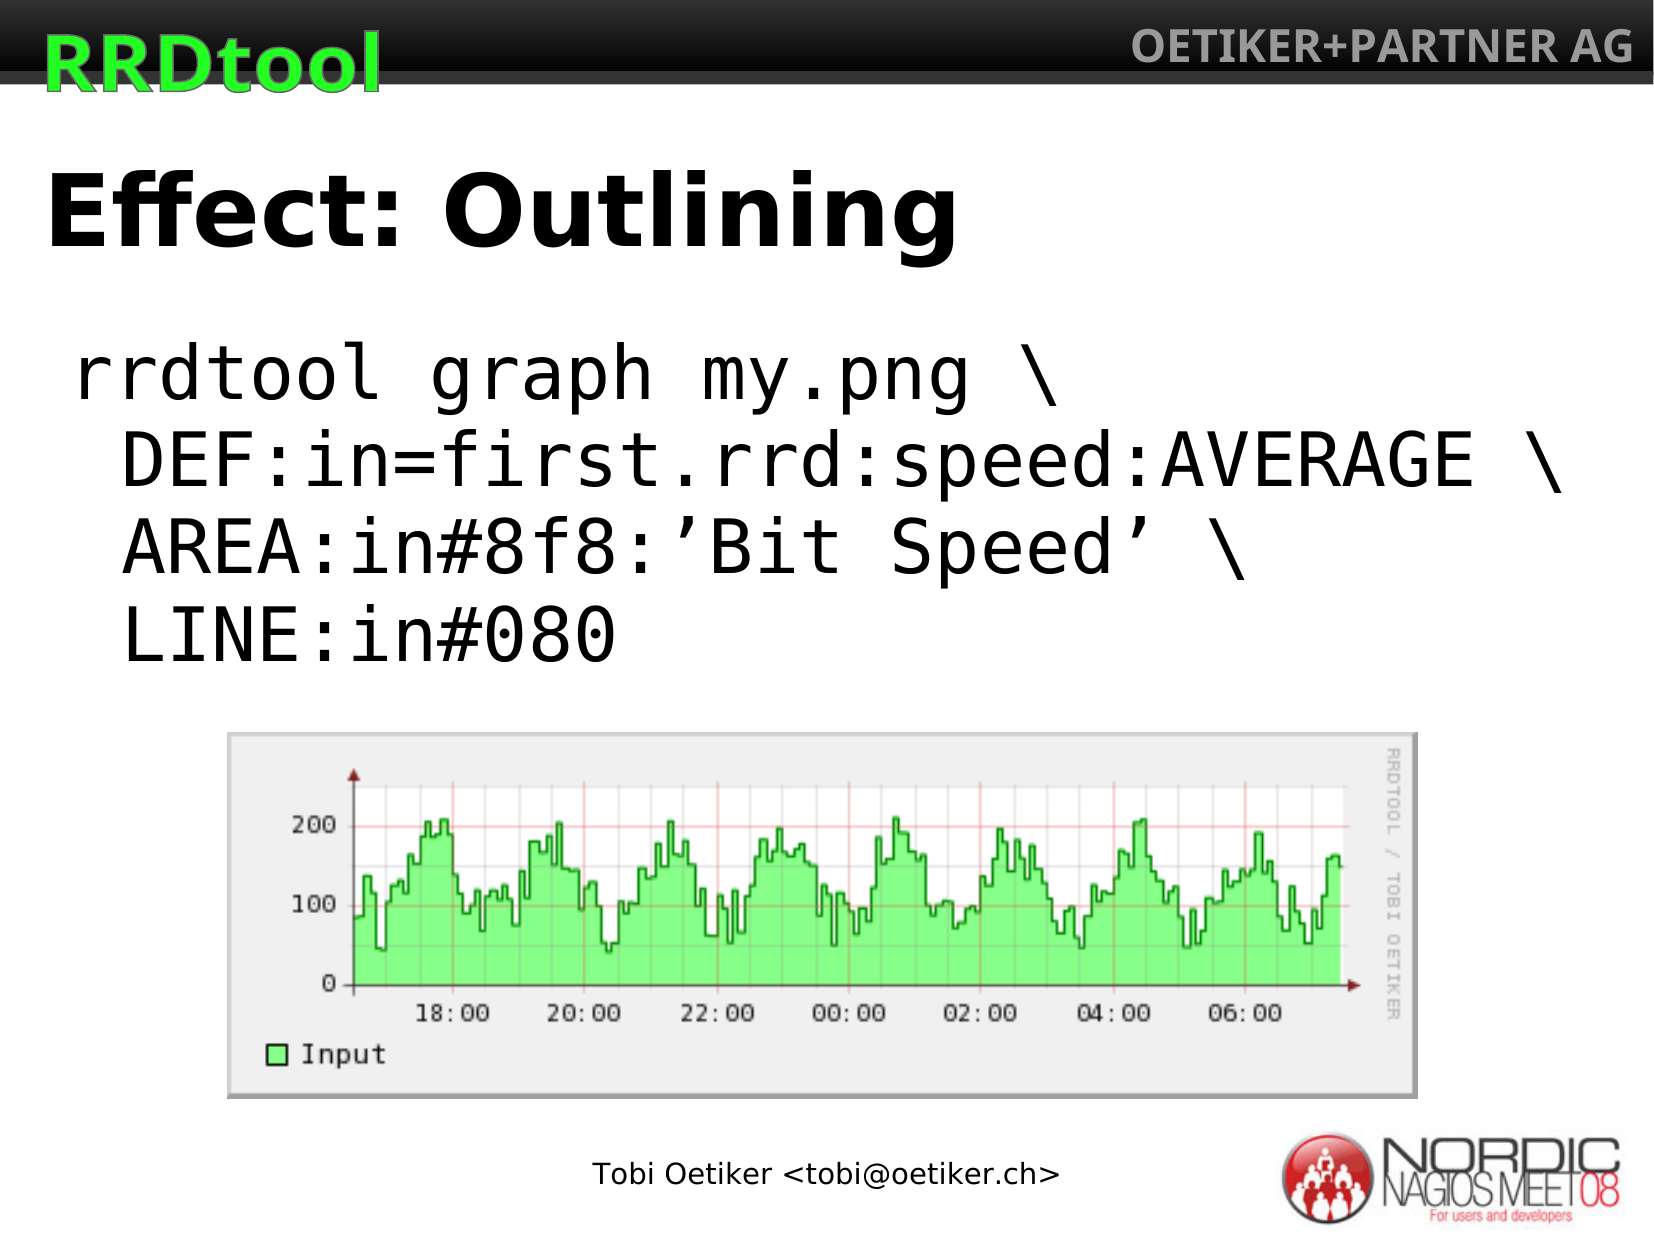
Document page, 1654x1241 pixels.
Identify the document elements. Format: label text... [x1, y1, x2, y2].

picture [227, 732, 1418, 1099]
list rrdtool graph my.png \ DEF:in=first.rrd:speed:AVERAGE \ AREA:in#8f8:’Bit Speed’ \ LINE:in#080 [50, 329, 1571, 1099]
title Effect: Outlining [43, 137, 1582, 287]
picture [1262, 1116, 1654, 1241]
